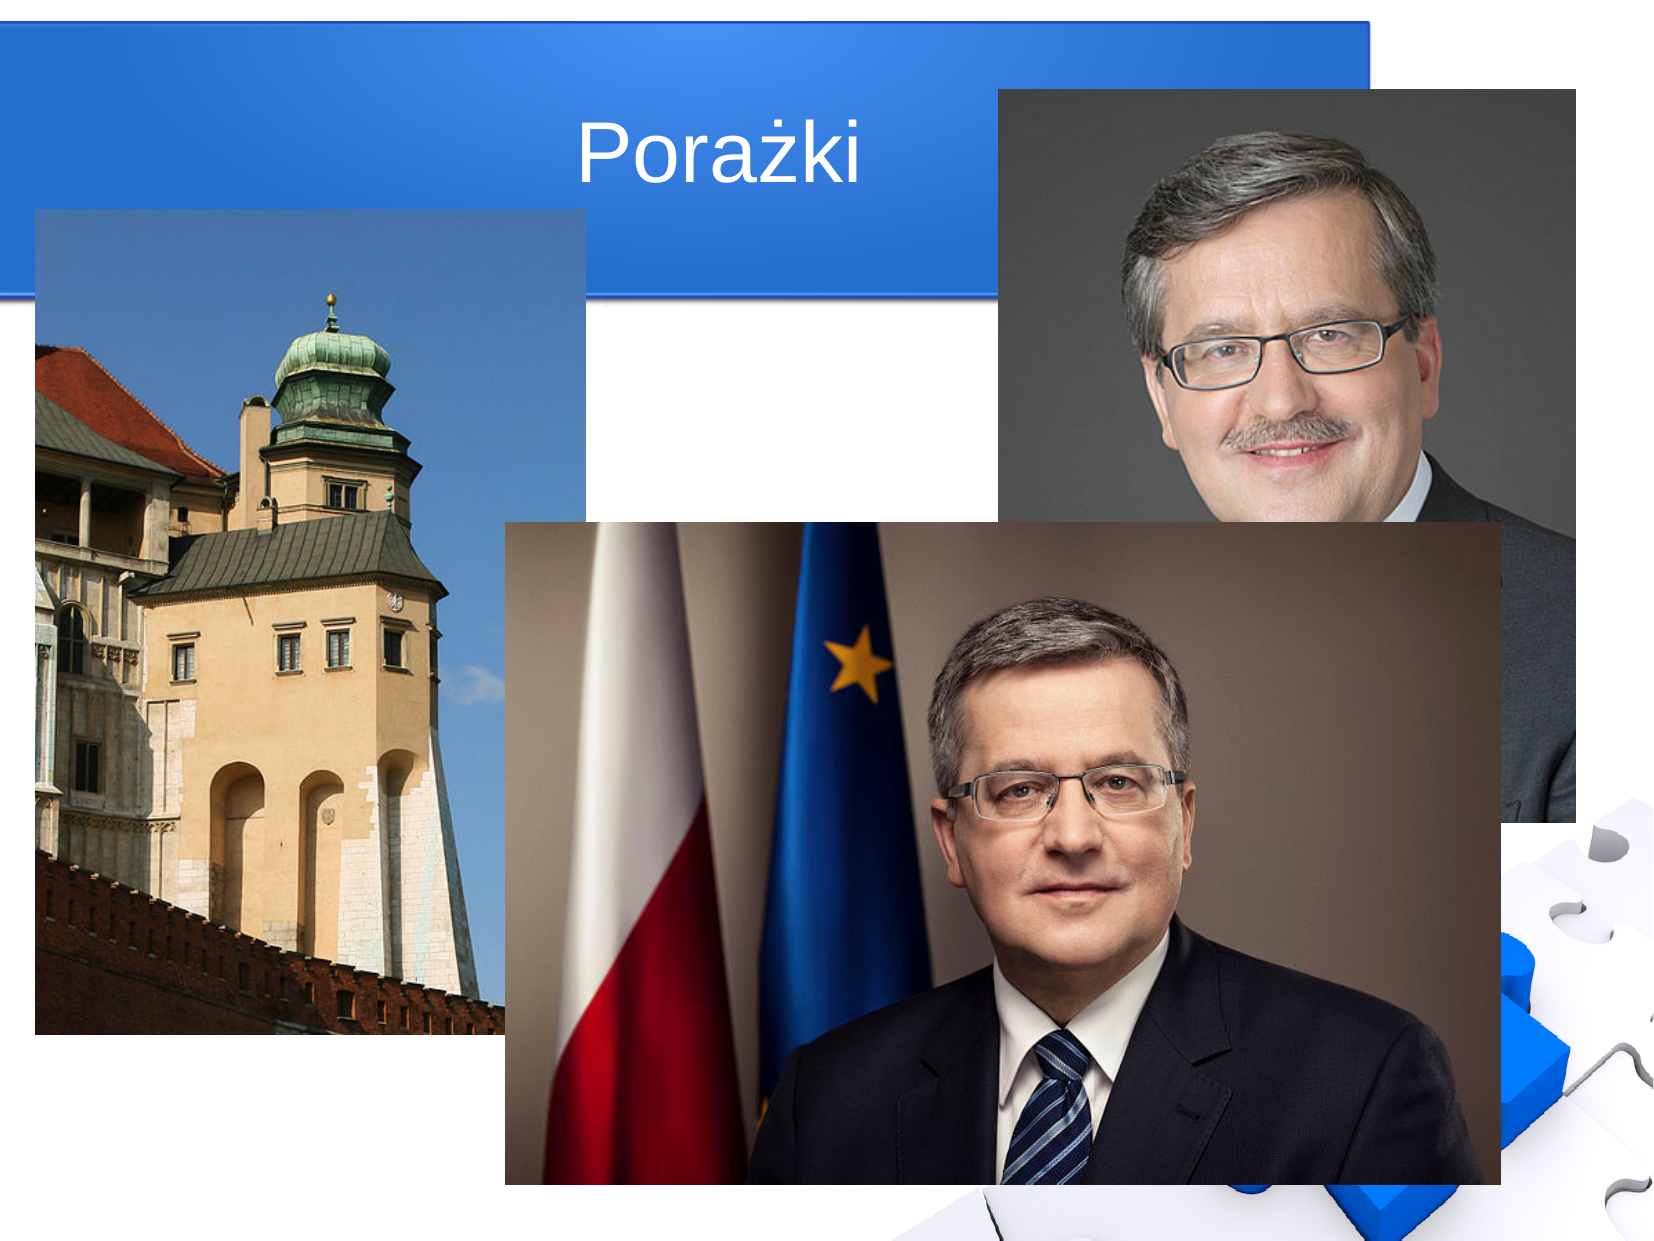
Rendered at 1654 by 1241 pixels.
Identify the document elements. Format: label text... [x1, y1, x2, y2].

picture [0, 21, 1654, 1241]
title Porażki [82, 49, 1356, 257]
